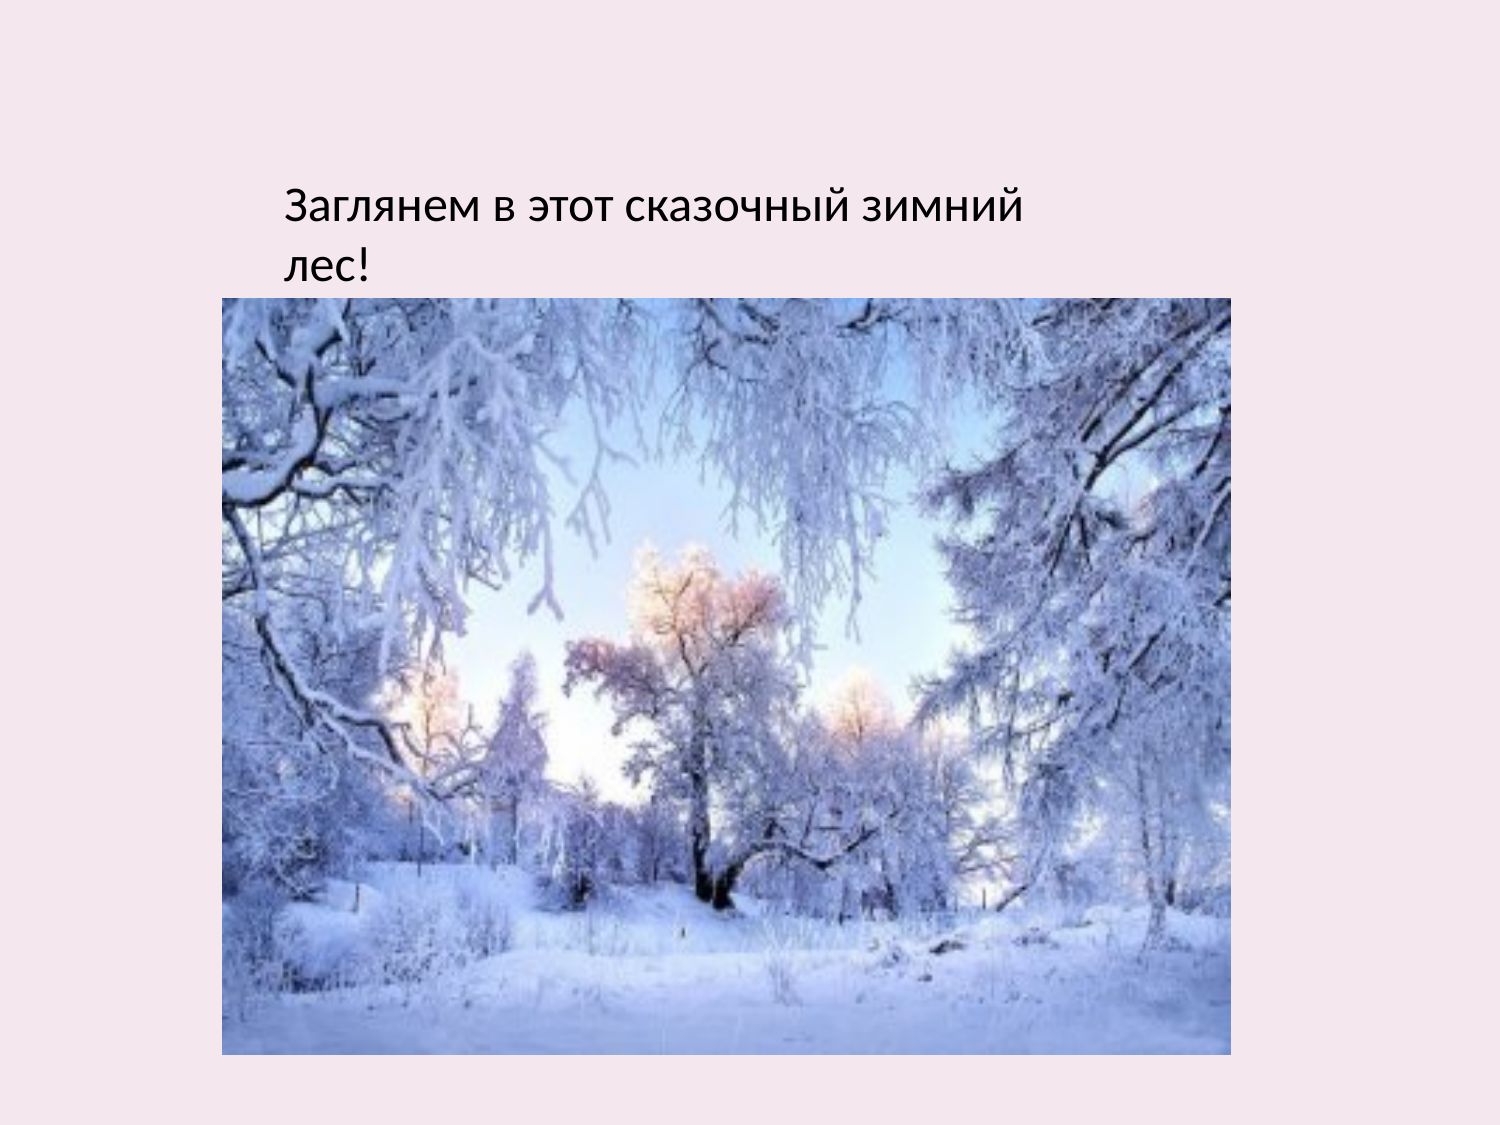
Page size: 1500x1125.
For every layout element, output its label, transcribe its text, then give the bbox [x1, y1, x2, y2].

text_box Заглянем в этот сказочный зимний лес! [269, 163, 1137, 299]
picture [222, 298, 1231, 1055]
